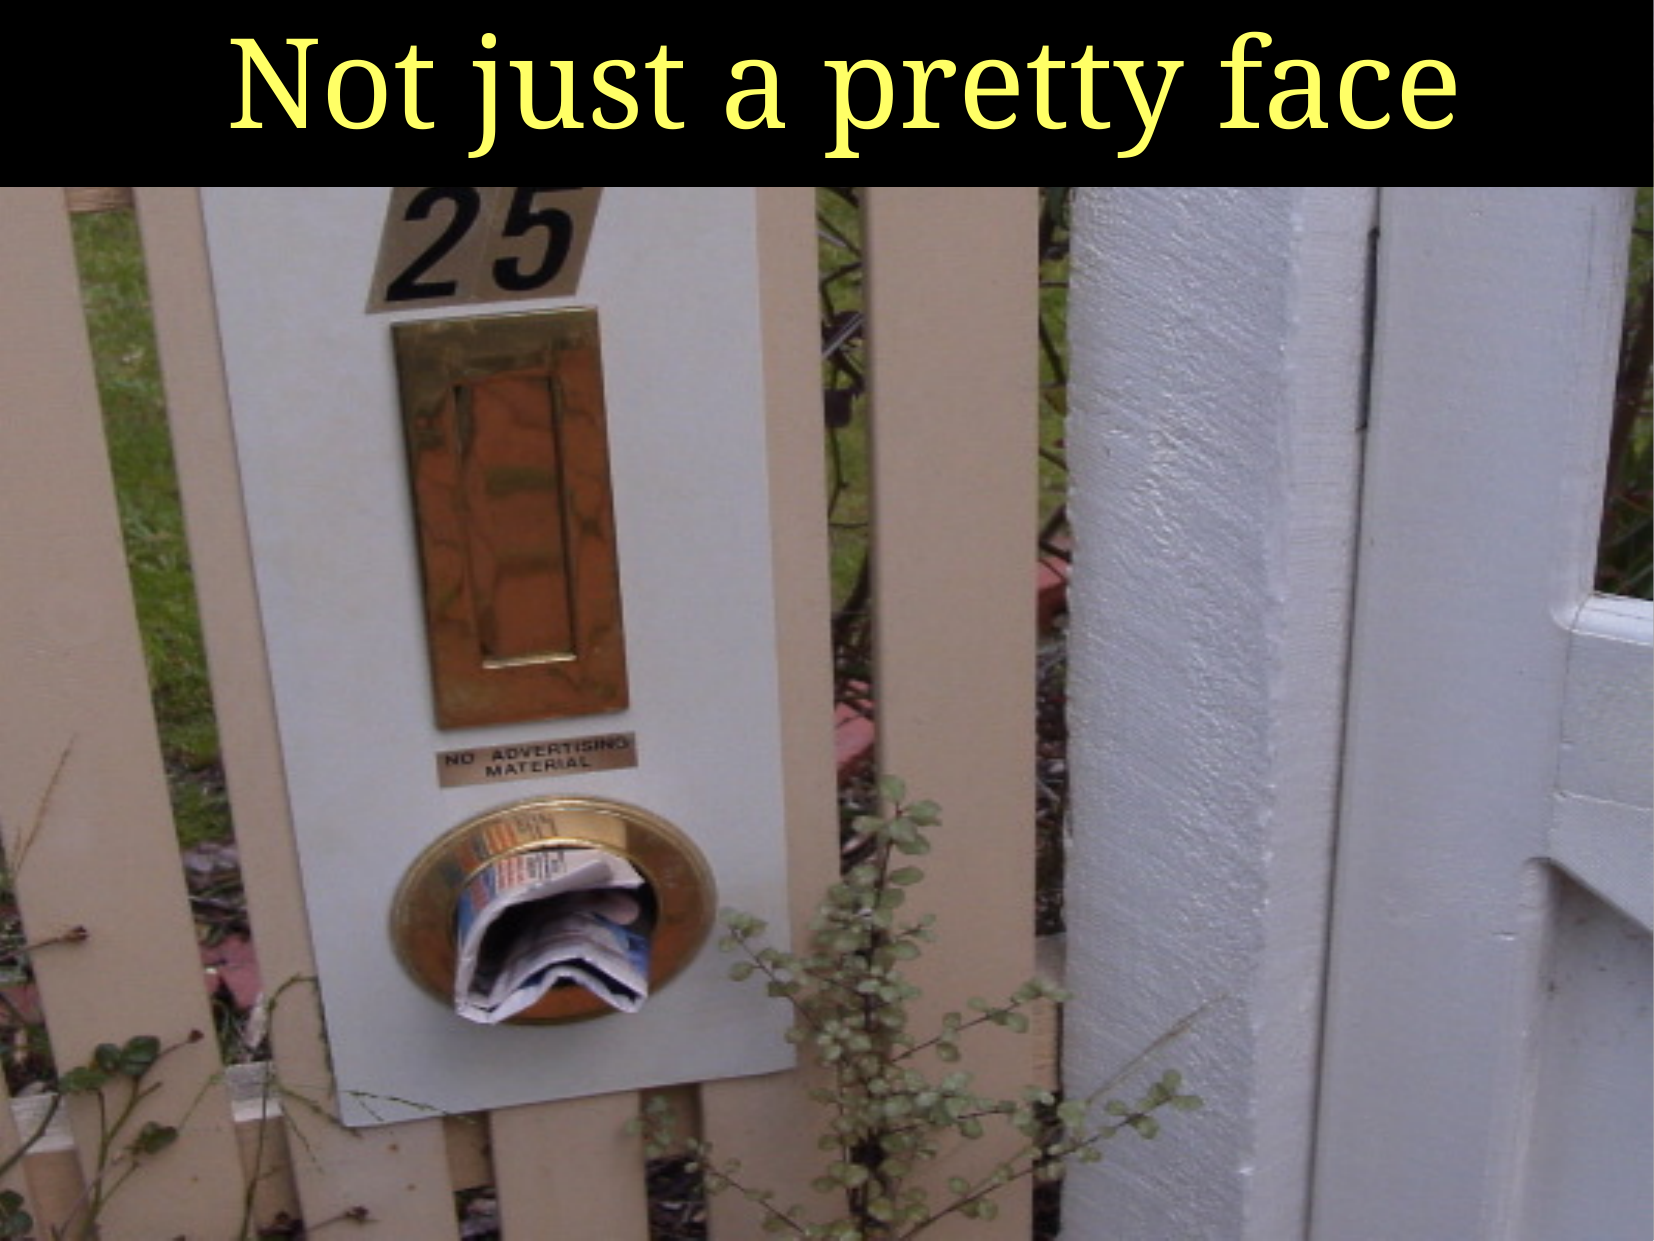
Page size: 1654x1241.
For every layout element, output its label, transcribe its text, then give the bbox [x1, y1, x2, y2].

text_box Not just a pretty face [0, 0, 1654, 187]
picture [0, 187, 1654, 1241]
